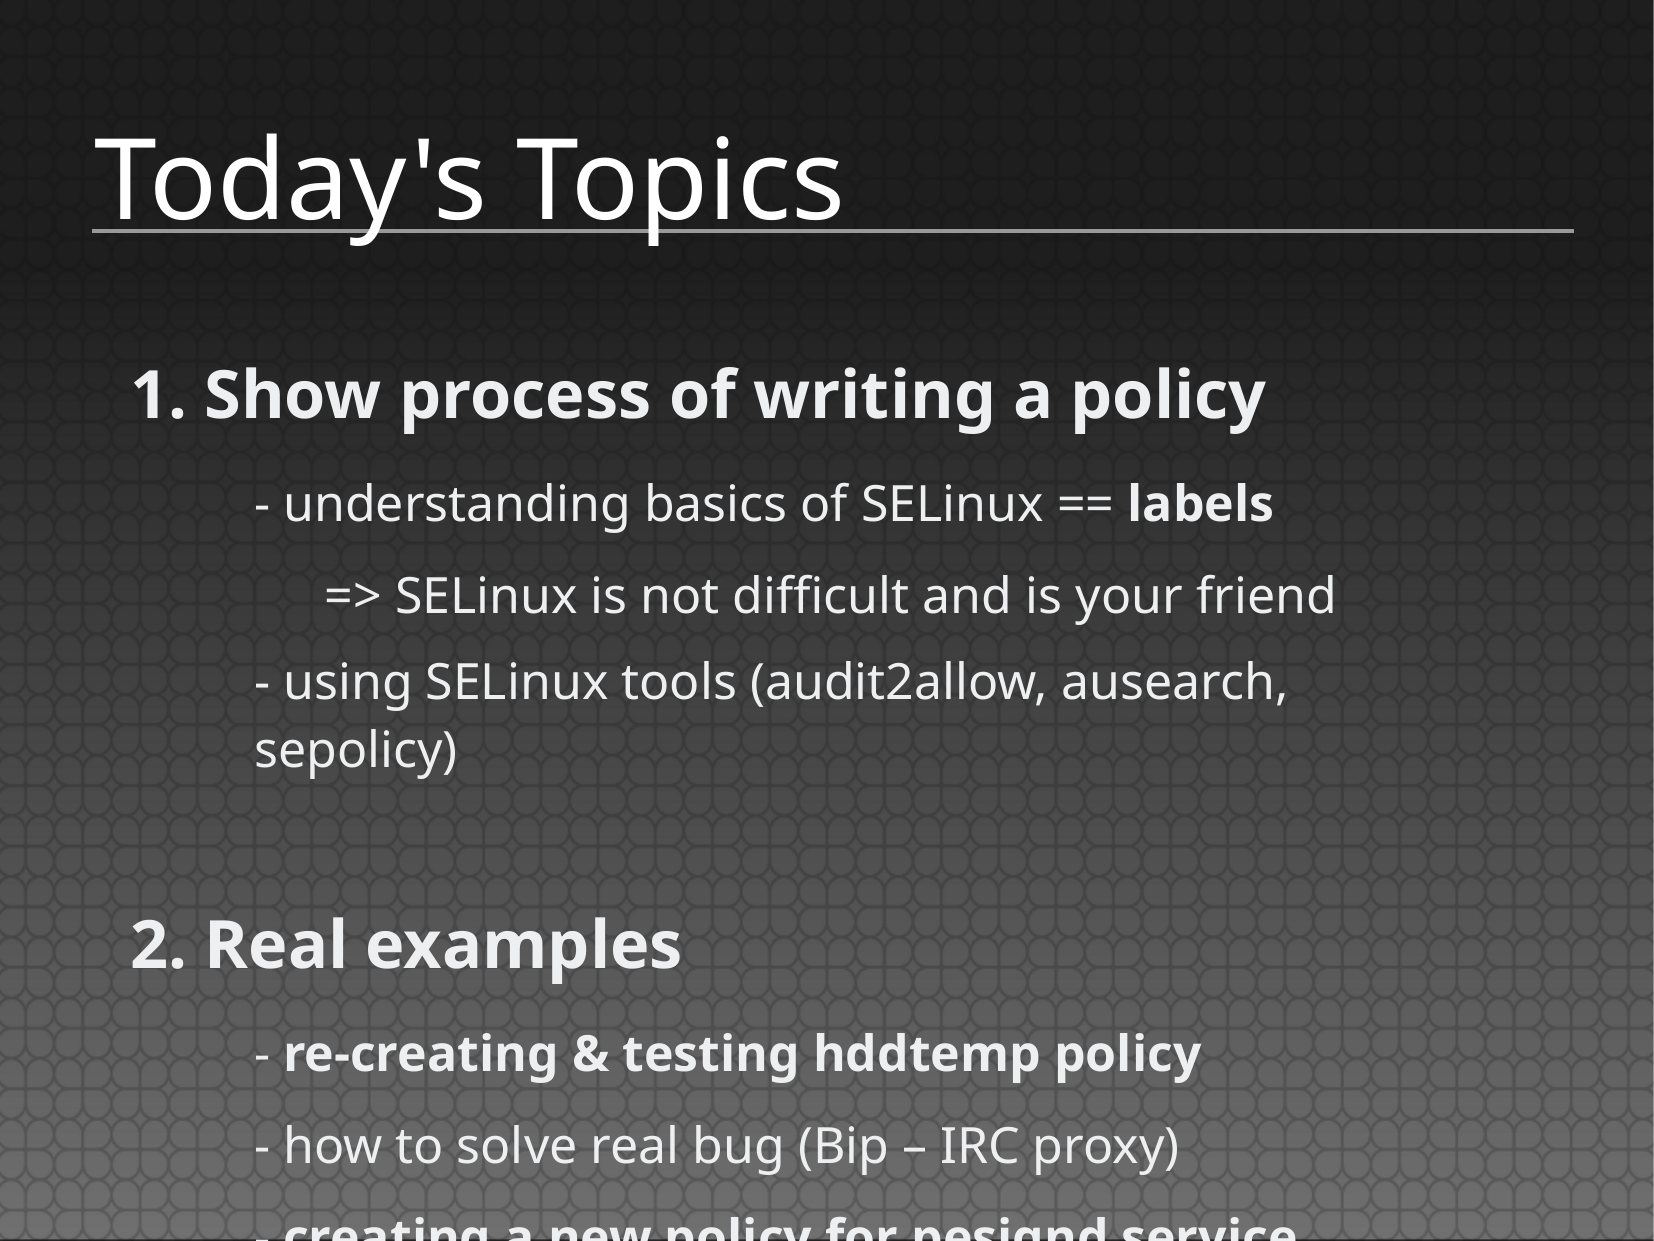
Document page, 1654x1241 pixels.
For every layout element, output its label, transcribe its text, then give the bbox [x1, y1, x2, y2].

picture [0, 0, 1654, 1241]
list Show process of writing a policy - understanding basics of SELinux == labels => SELinux is not difficult and is your friend - using SELinux tools (audit2allow, ausearch, sepolicy) Real examples - re-creating & testing hddtemp policy - how to solve real bug (Bip – IRC proxy) - creating a new policy for pesignd service [112, 227, 1501, 1241]
title Today's Topics [94, 100, 1426, 251]
